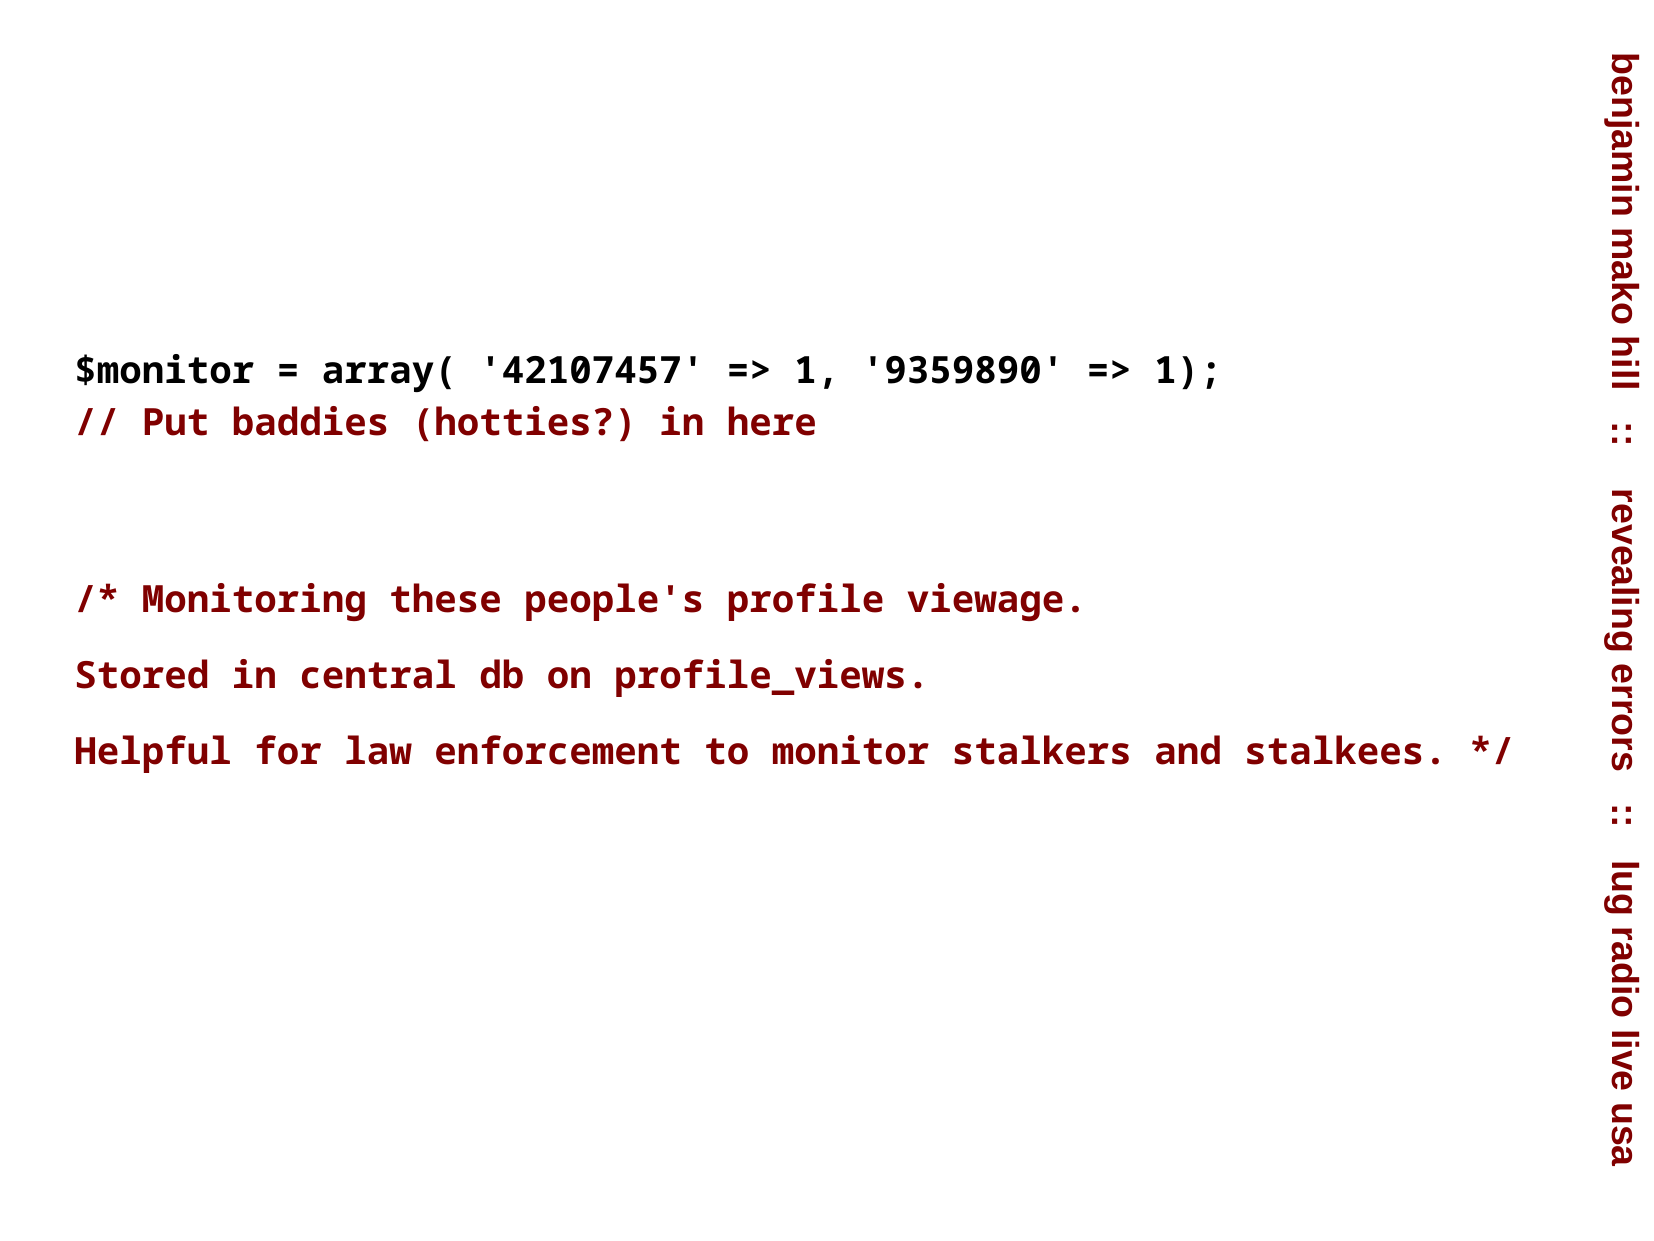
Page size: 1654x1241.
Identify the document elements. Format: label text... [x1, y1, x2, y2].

text_box $monitor = array( '42107457' => 1, '9359890' => 1); // Put baddies (hotties?) in here /* Monitoring these people's profile viewage. Stored in central db on profile_views. Helpful for law enforcement to monitor stalkers and stalkees. */ [59, 336, 1522, 837]
